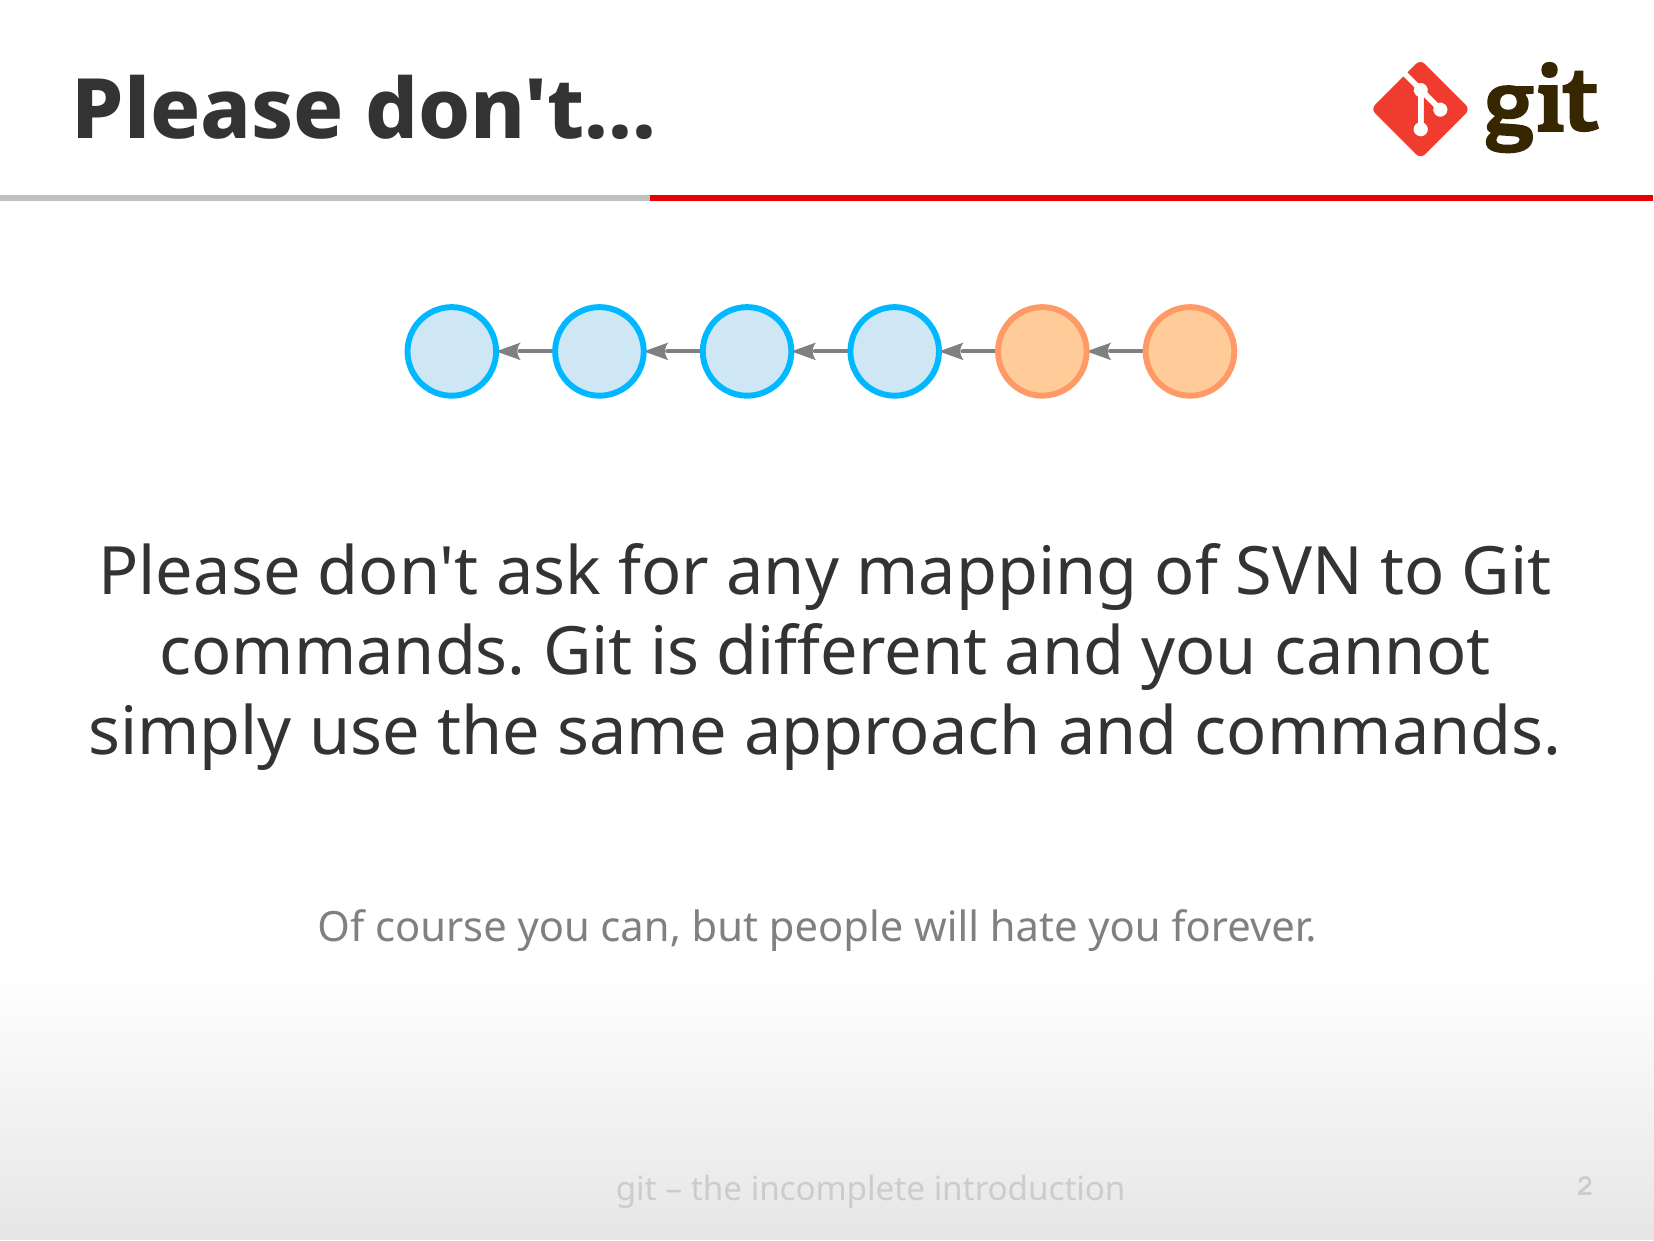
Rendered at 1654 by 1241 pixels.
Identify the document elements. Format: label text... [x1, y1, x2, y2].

title Please don't... [56, 36, 1546, 175]
text_box [579, 676, 1618, 1197]
text_box [407, 307, 497, 396]
text_box [850, 307, 940, 396]
text_box [555, 307, 644, 396]
text_box [998, 307, 1087, 396]
text_box [702, 307, 792, 396]
list Please don't ask for any mapping of SVN to Git commands. Git is different and you cannot simply use the same approach and commands. Of course you can, but people will hate you forever. [56, 239, 1595, 1117]
text_box [1145, 307, 1235, 396]
